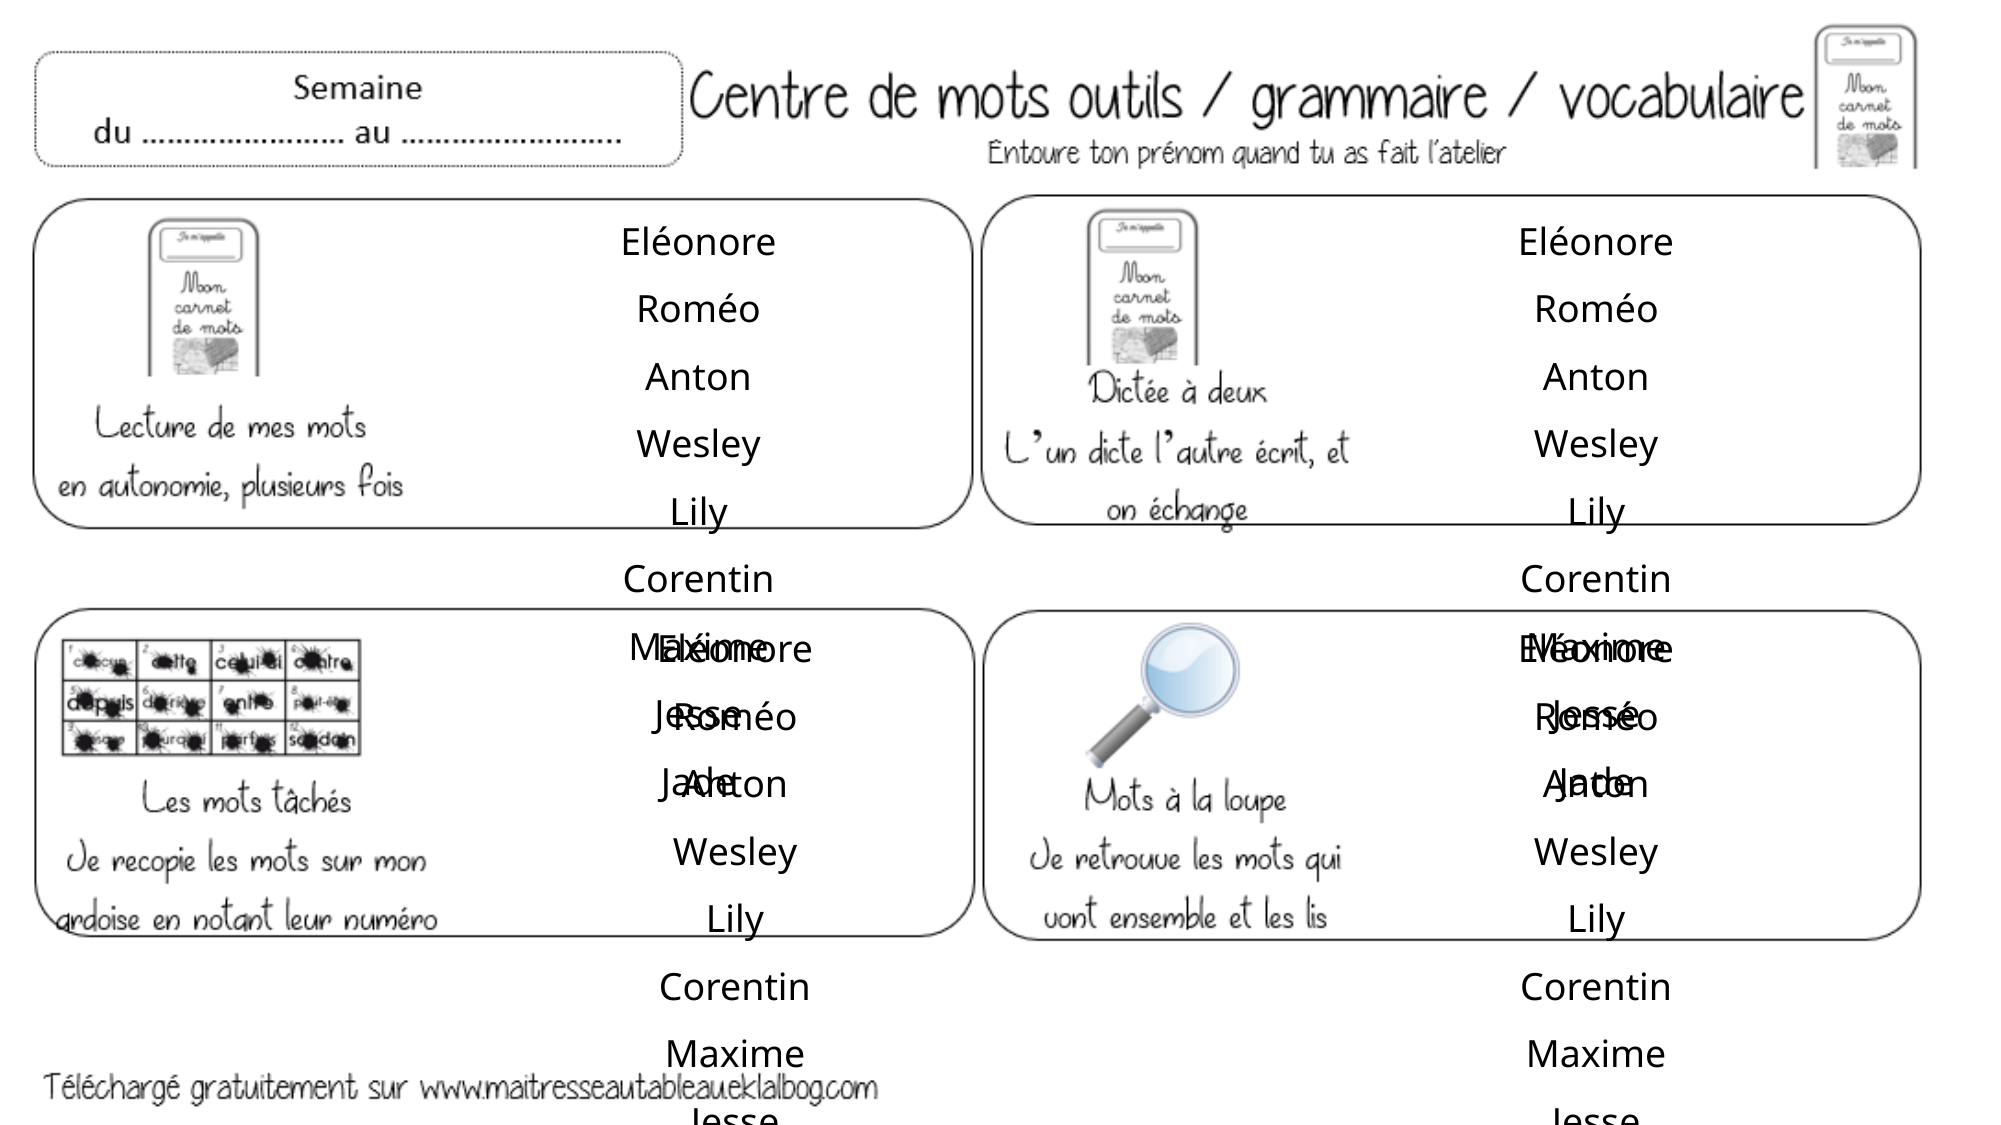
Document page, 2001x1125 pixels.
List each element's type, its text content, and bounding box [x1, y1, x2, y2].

picture [1625, 1117, 1635, 1123]
picture [707, 1117, 717, 1123]
text_box Eléonore Roméo Anton Wesley Lily Corentin Maxime Jesse Jade [458, 595, 1012, 952]
text_box Eléonore Roméo Anton Wesley Lily Corentin Maxime Jesse Jade [1320, 595, 1873, 952]
text_box Eléonore Roméo Anton Wesley Lily Corentin Maxime Jesse Jade [1320, 187, 1873, 544]
text_box Eléonore Roméo Anton Wesley Lily Corentin Maxime Jesse Jade [422, 187, 975, 544]
picture [22, 13, 2000, 1125]
picture [764, 1117, 774, 1123]
picture [1568, 1117, 1578, 1123]
